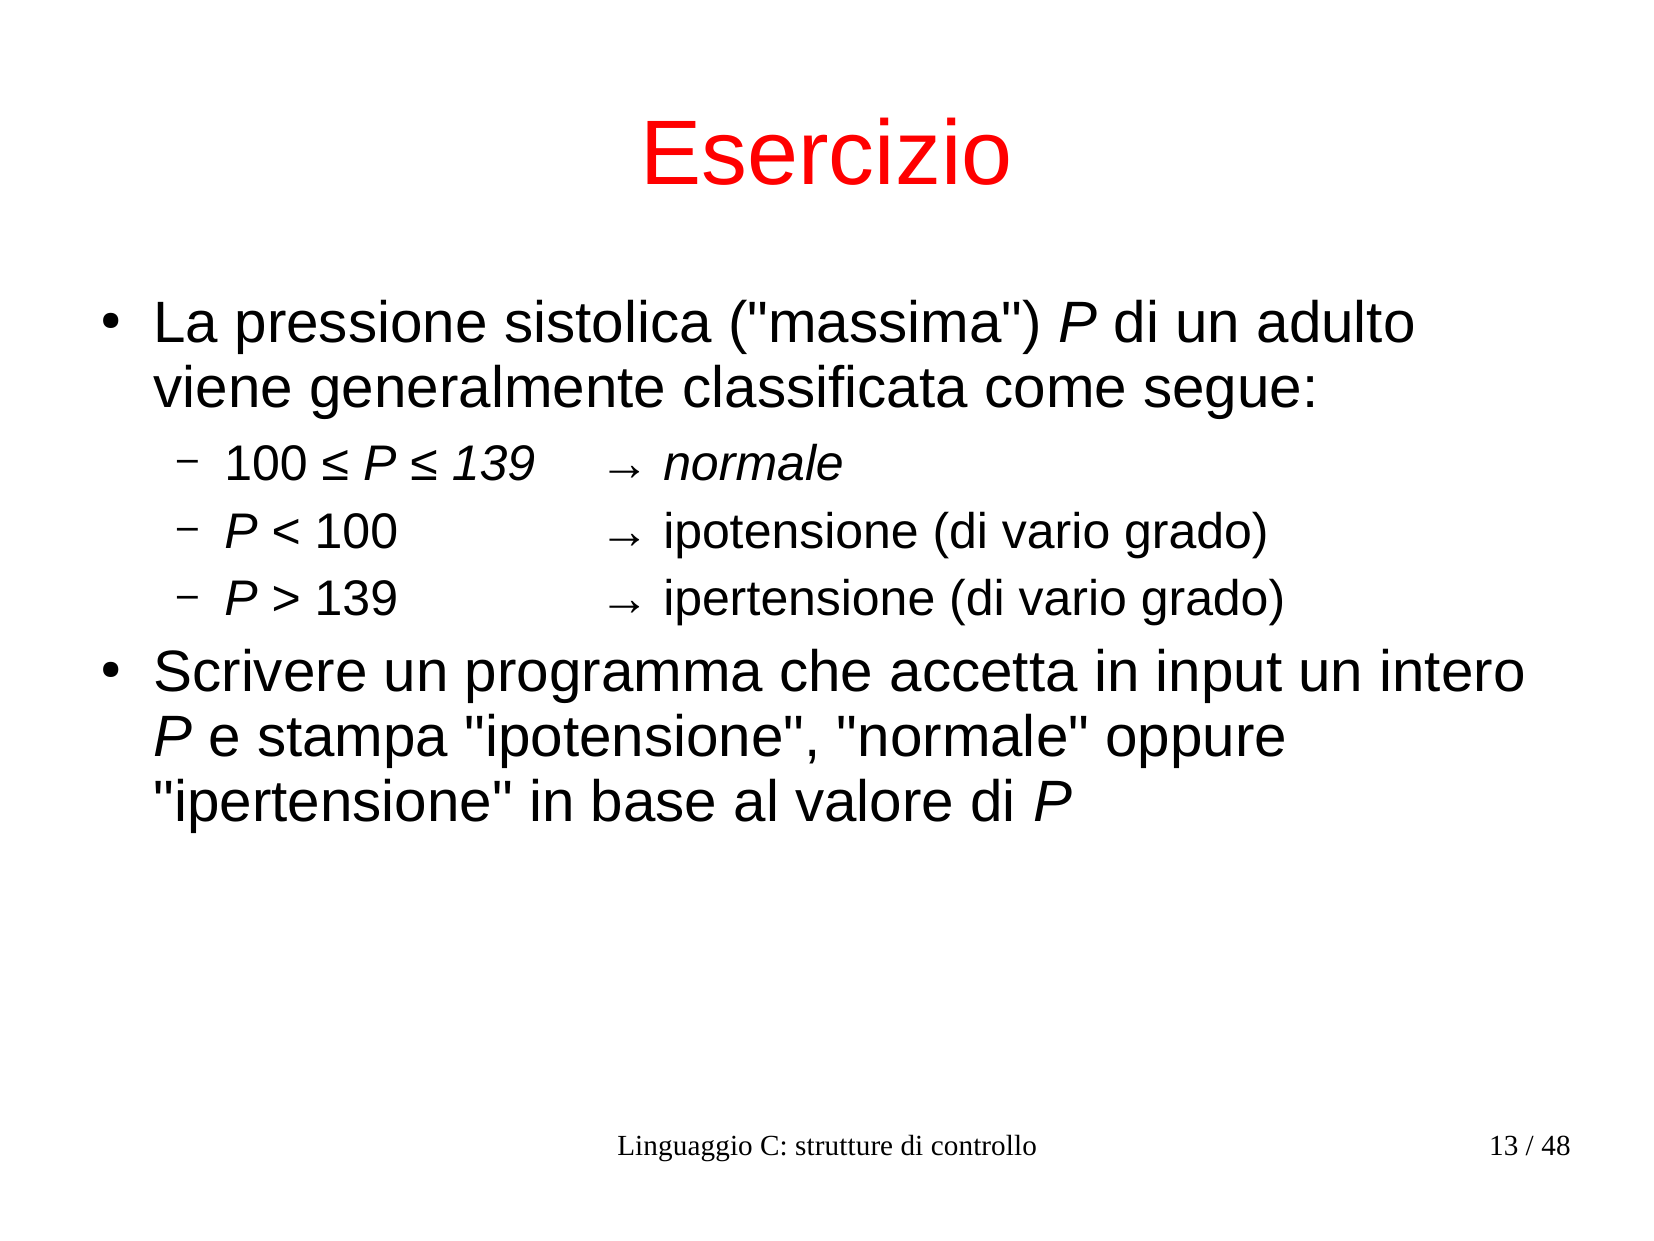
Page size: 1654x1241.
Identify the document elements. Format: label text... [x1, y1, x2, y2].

title Esercizio [82, 49, 1571, 257]
list La pressione sistolica ("massima") P di un adulto viene generalmente classificata come segue: 100 ≤ P ≤ 139 → normale P < 100 → ipotensione (di vario grado) P > 139 → ipertensione (di vario grado) Scrivere un programma che accetta in input un intero P e stampa "ipotensione", "normale" oppure "ipertensione" in base al valore di P [82, 290, 1571, 1109]
